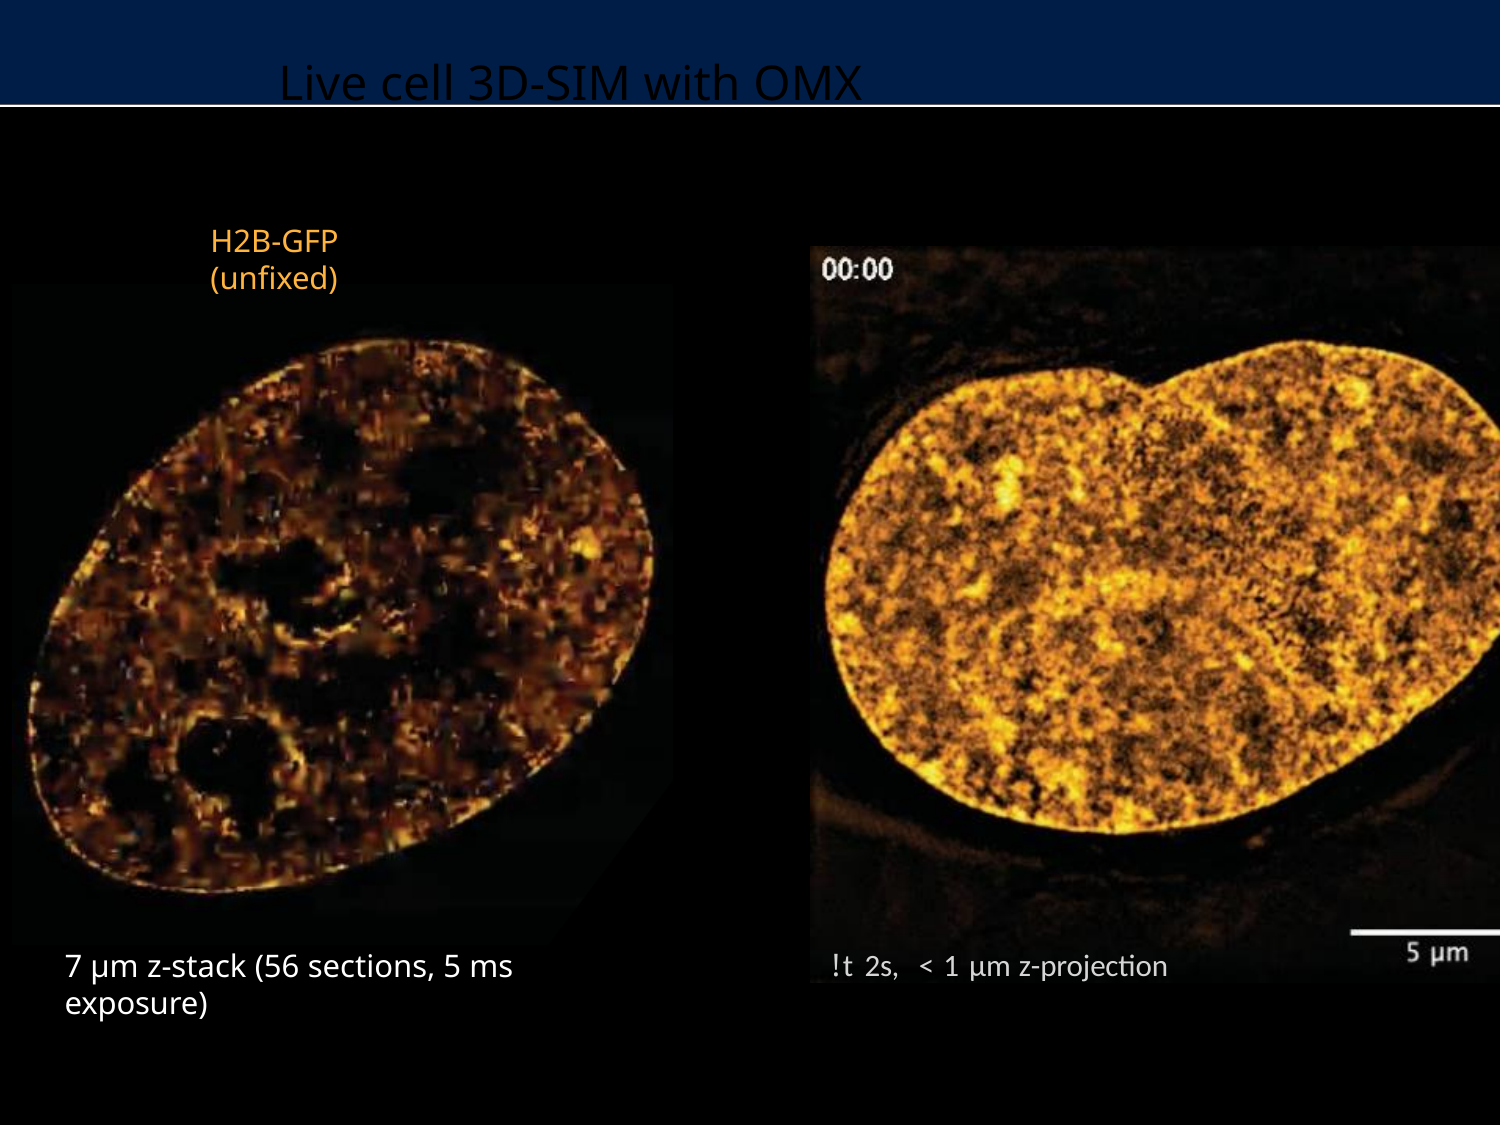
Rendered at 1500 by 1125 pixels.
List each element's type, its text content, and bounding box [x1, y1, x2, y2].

picture [12, 284, 673, 945]
text_box H2B-GFP (unfixed) [209, 219, 453, 260]
picture [810, 246, 1500, 983]
text_box 7 µm z-stack (56 sections, 5 ms exposure) [63, 944, 599, 984]
title Live cell 3D-SIM with OMX Blaze [0, 36, 880, 169]
text_box [0, 0, 1500, 1125]
text_box !t 2s, < 1 µm z-projection [830, 943, 1179, 983]
